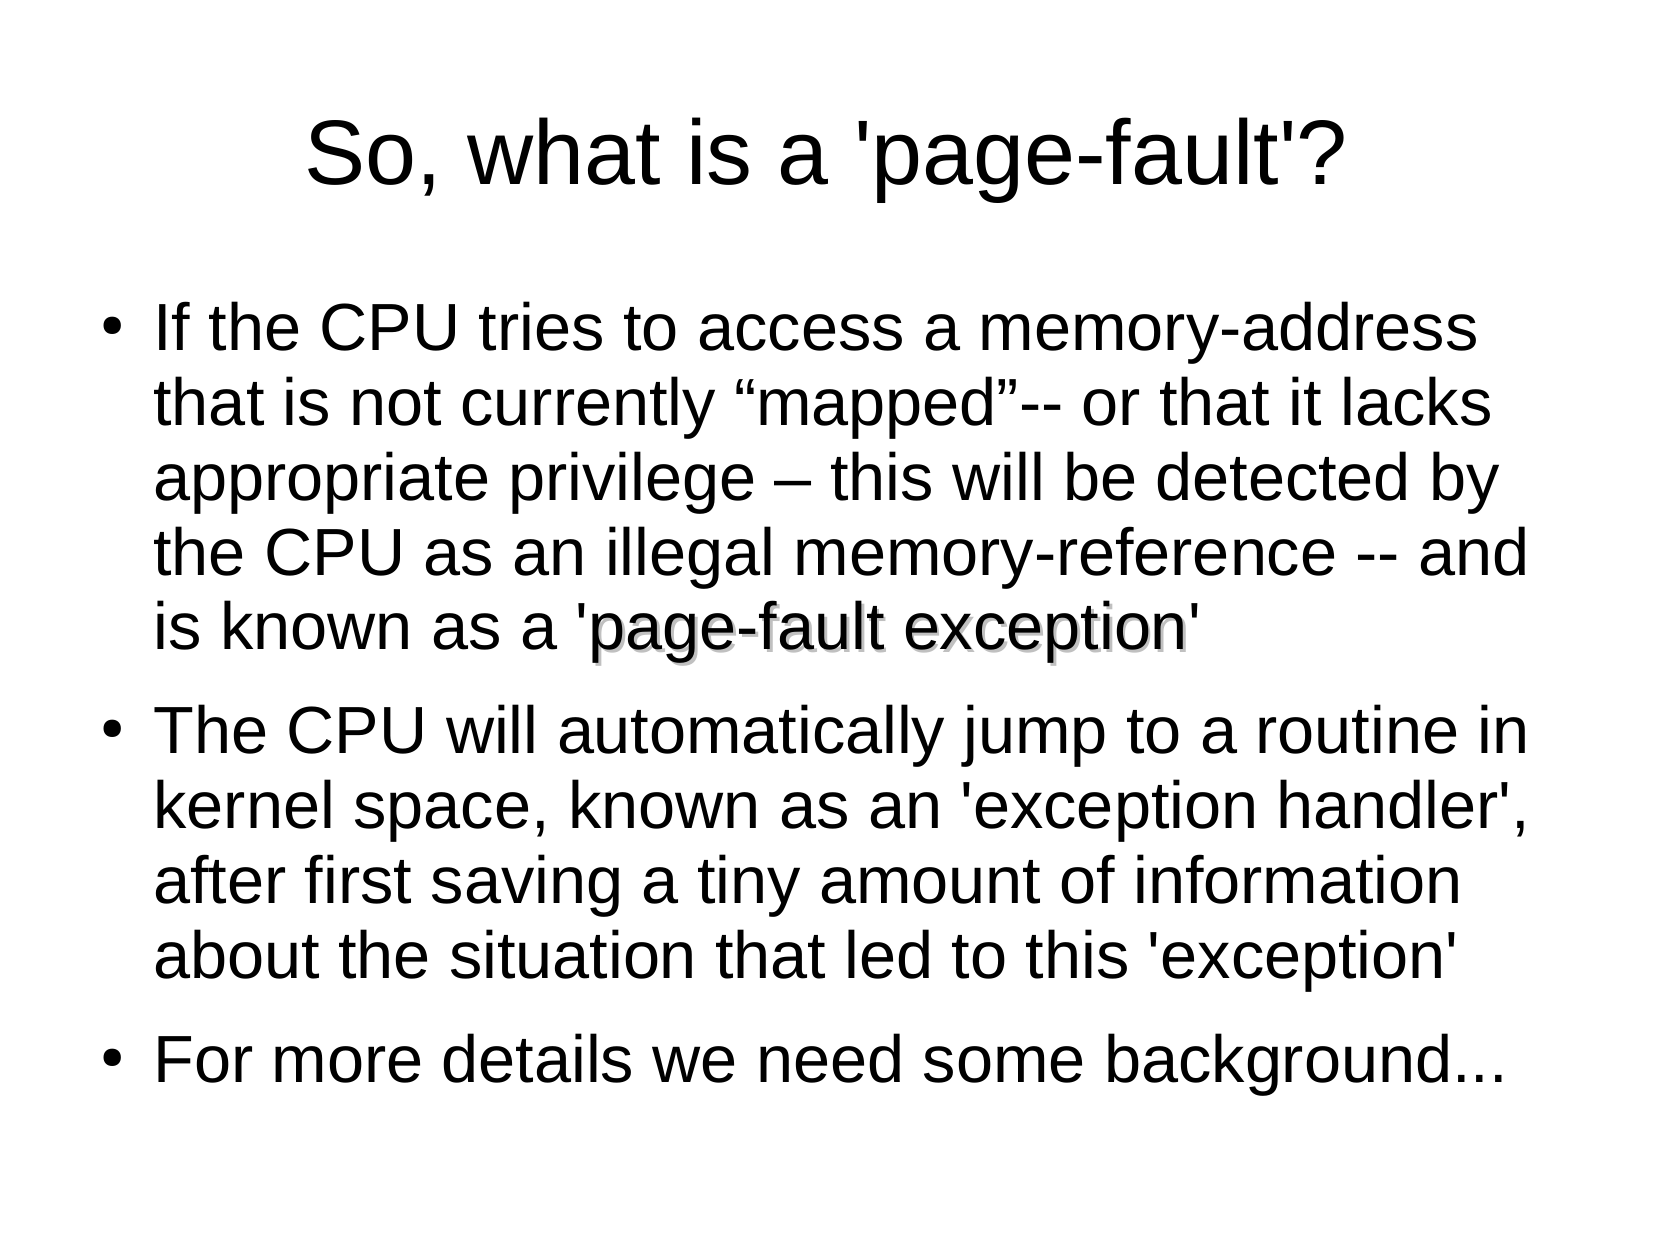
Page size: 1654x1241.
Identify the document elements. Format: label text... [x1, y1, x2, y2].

title So, what is a 'page-fault'? [82, 49, 1571, 257]
list If the CPU tries to access a memory-address that is not currently “mapped”-- or that it lacks appropriate privilege – this will be detected by the CPU as an illegal memory-reference -- and is known as a 'page-fault exception' The CPU will automatically jump to a routine in kernel space, known as an 'exception handler', after first saving a tiny amount of information about the situation that led to this 'exception' For more details we need some background... [82, 290, 1571, 1097]
